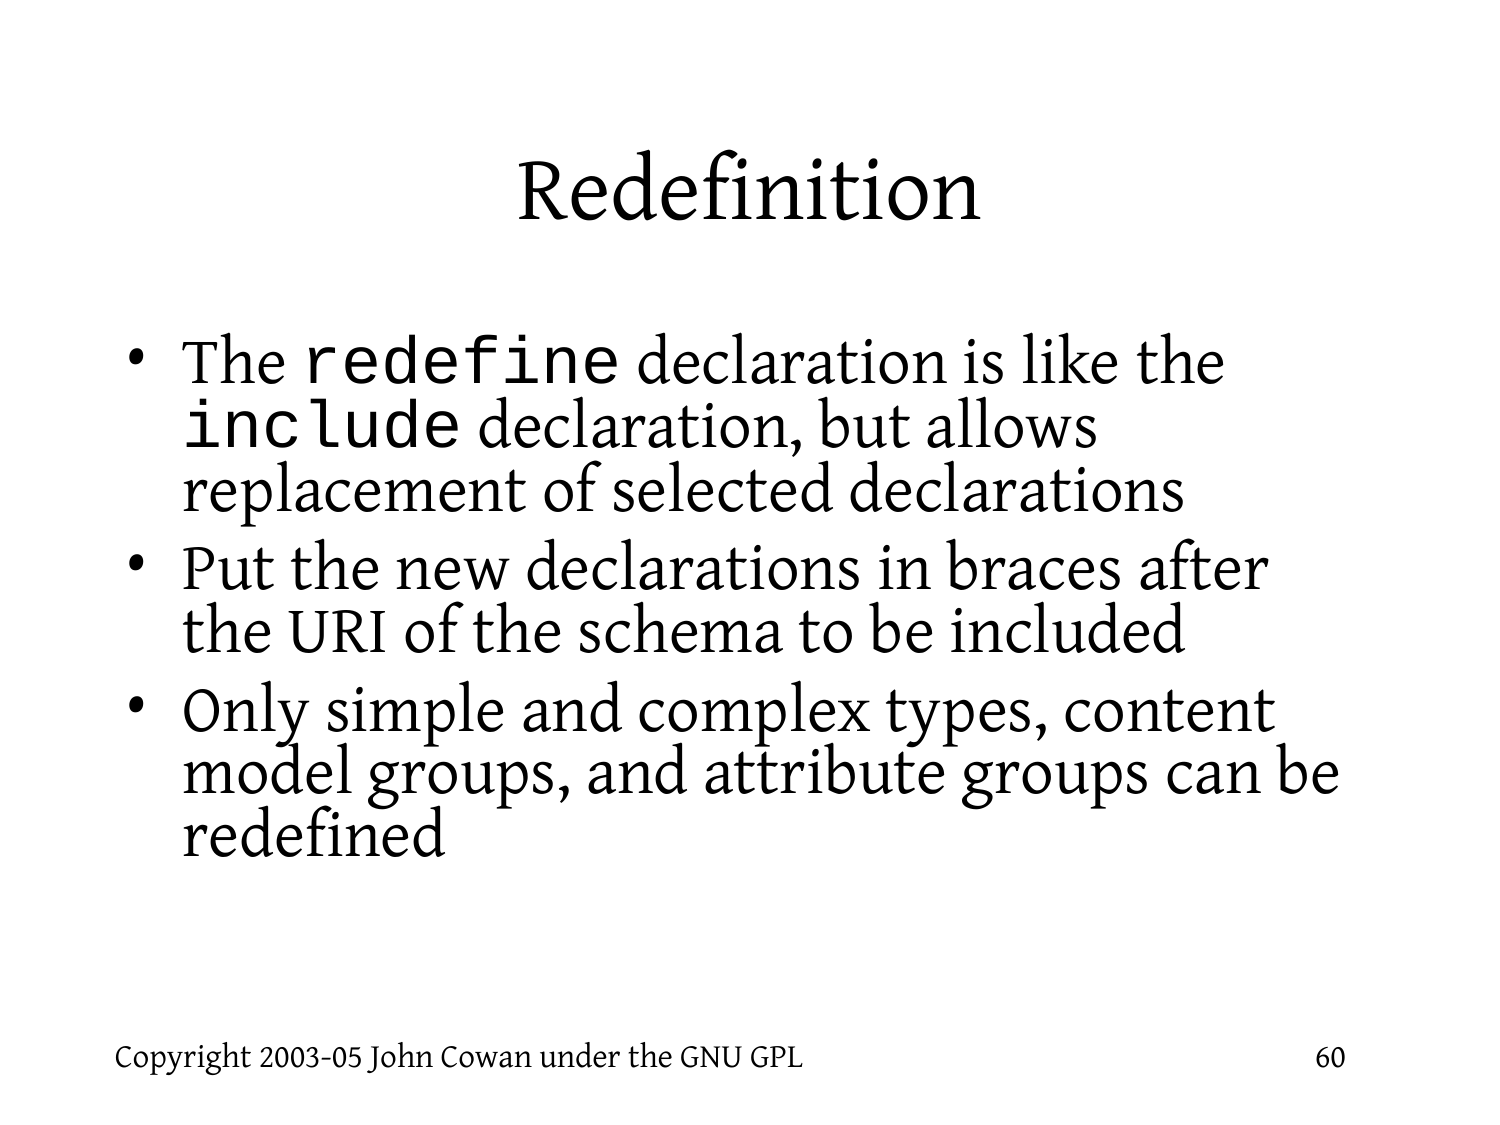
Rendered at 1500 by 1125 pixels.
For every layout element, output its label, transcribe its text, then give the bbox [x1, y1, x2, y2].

list The redefine declaration is like the include declaration, but allows replacement of selected declarations Put the new declarations in braces after the URI of the schema to be included Only simple and complex types, content model groups, and attribute groups can be redefined [112, 324, 1388, 1011]
title Redefinition [112, 99, 1388, 288]
